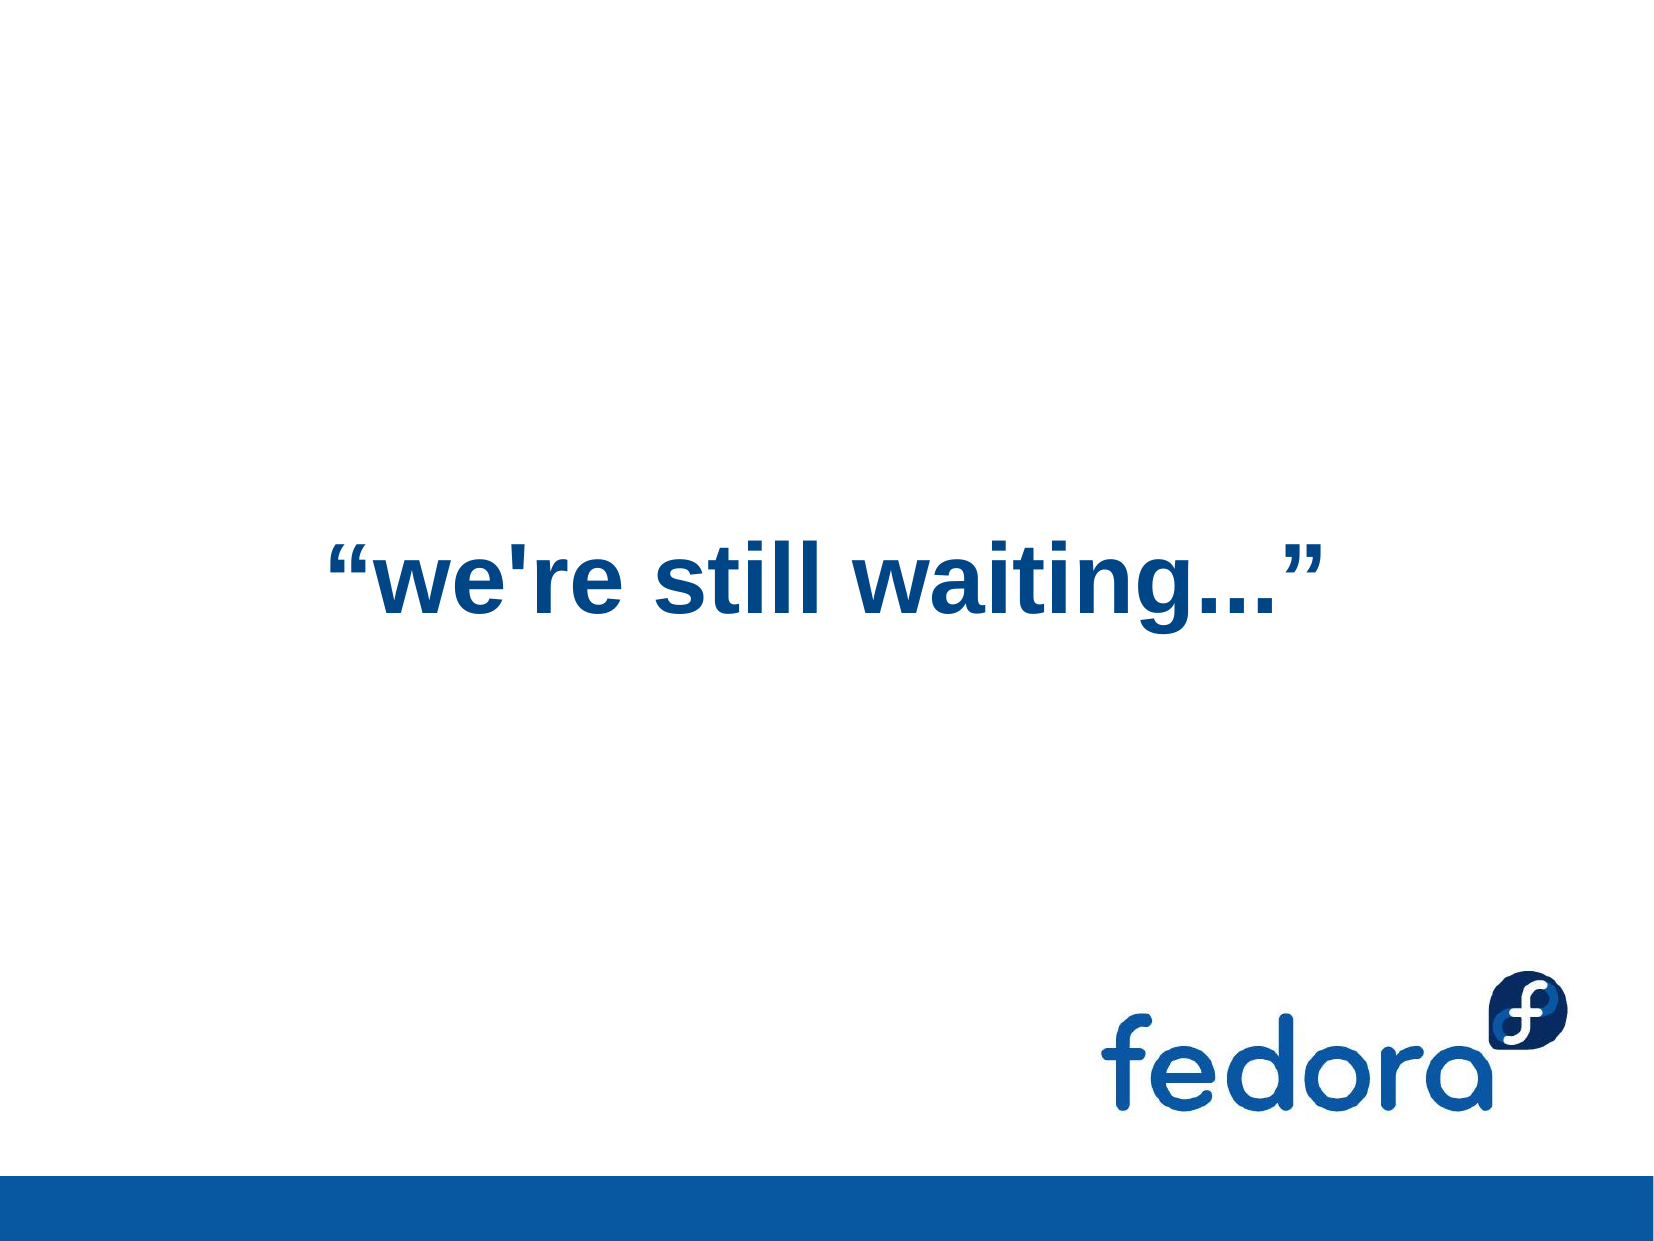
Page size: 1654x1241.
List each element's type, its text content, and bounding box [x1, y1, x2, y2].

picture [0, 1176, 1654, 1241]
picture [1087, 958, 1576, 1125]
title “we're still waiting...” [82, 49, 1571, 1109]
